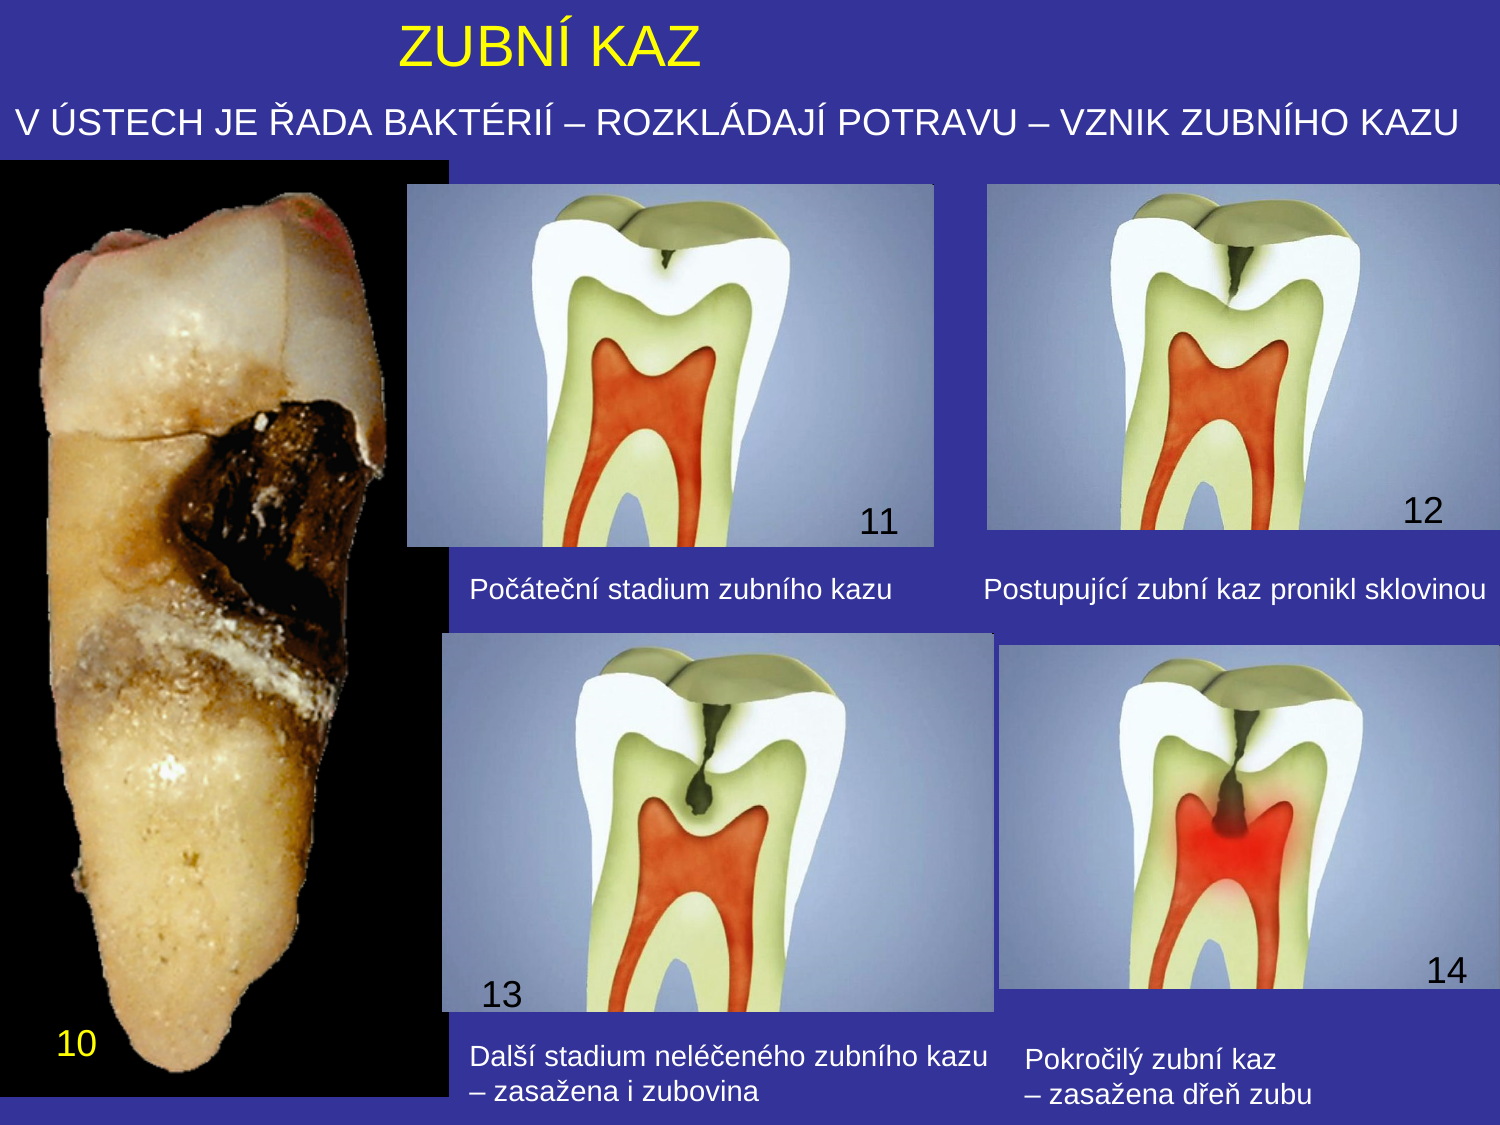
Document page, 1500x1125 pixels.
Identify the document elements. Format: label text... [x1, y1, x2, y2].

picture [999, 645, 1500, 990]
text_box 14 [1411, 938, 1500, 1000]
picture [987, 184, 1500, 530]
text_box Další stadium neléčeného zubního kazu – zasažena i zubovina [454, 1029, 1235, 1116]
text_box 13 [466, 962, 550, 1023]
text_box 11 [844, 489, 951, 551]
text_box 12 [1387, 478, 1471, 539]
text_box ZUBNÍ KAZ [383, 0, 1070, 86]
text_box V ÚSTECH JE ŘADA BAKTÉRIÍ – ROZKLÁDAJÍ POTRAVU – VZNIK ZUBNÍHO KAZU [0, 90, 1500, 151]
text_box 10 [41, 1011, 125, 1072]
picture [0, 160, 994, 1097]
text_box Pokročilý zubní kaz – zasažena dřeň zubu [1009, 1032, 1500, 1119]
text_box Počáteční stadium zubního kazu [454, 562, 968, 613]
text_box Postupující zubní kaz pronikl sklovinou [968, 562, 1500, 613]
